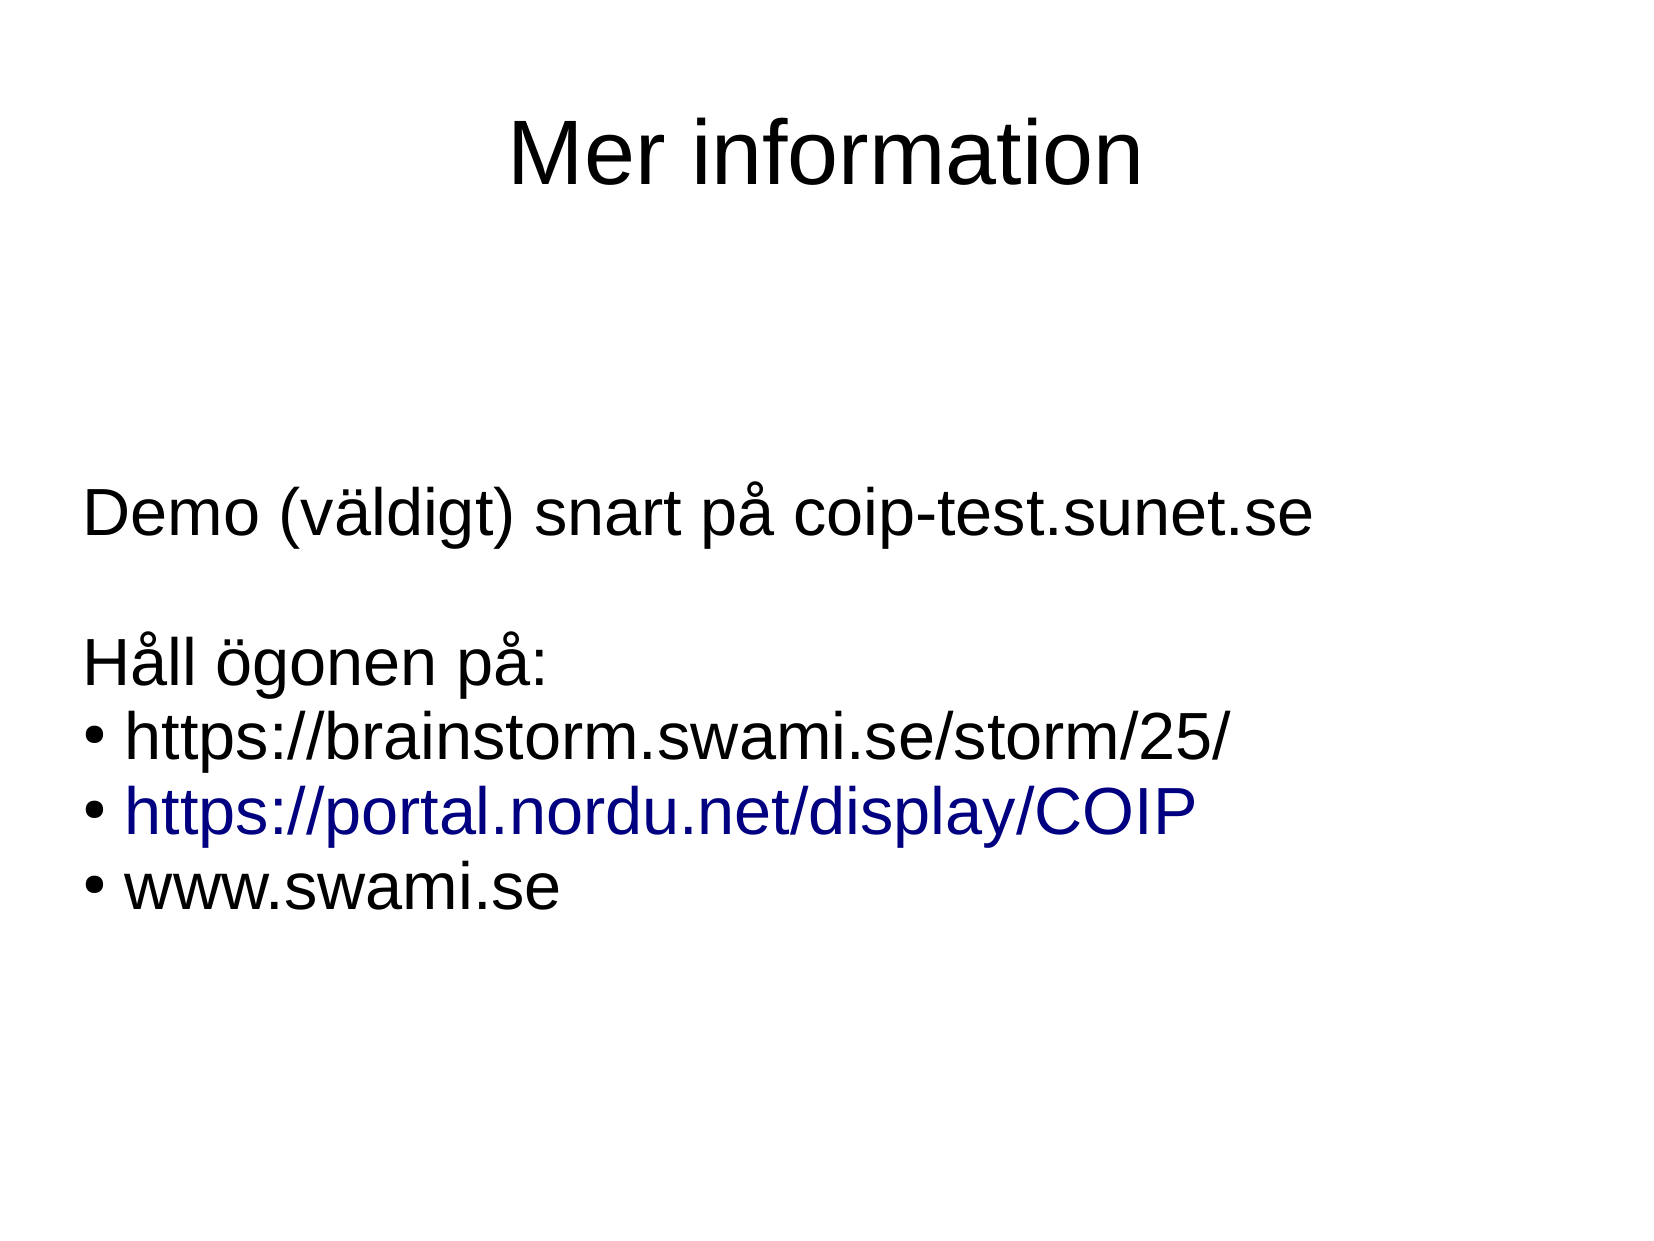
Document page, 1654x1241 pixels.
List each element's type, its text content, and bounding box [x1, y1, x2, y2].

title Mer information [82, 56, 1571, 250]
subtitle Demo (väldigt) snart på coip-test.sunet.se Håll ögonen på: https://brainstorm.swami.se/storm/25/ https://portal.nordu.net/display/COIP www.swami.se [82, 290, 1571, 1109]
